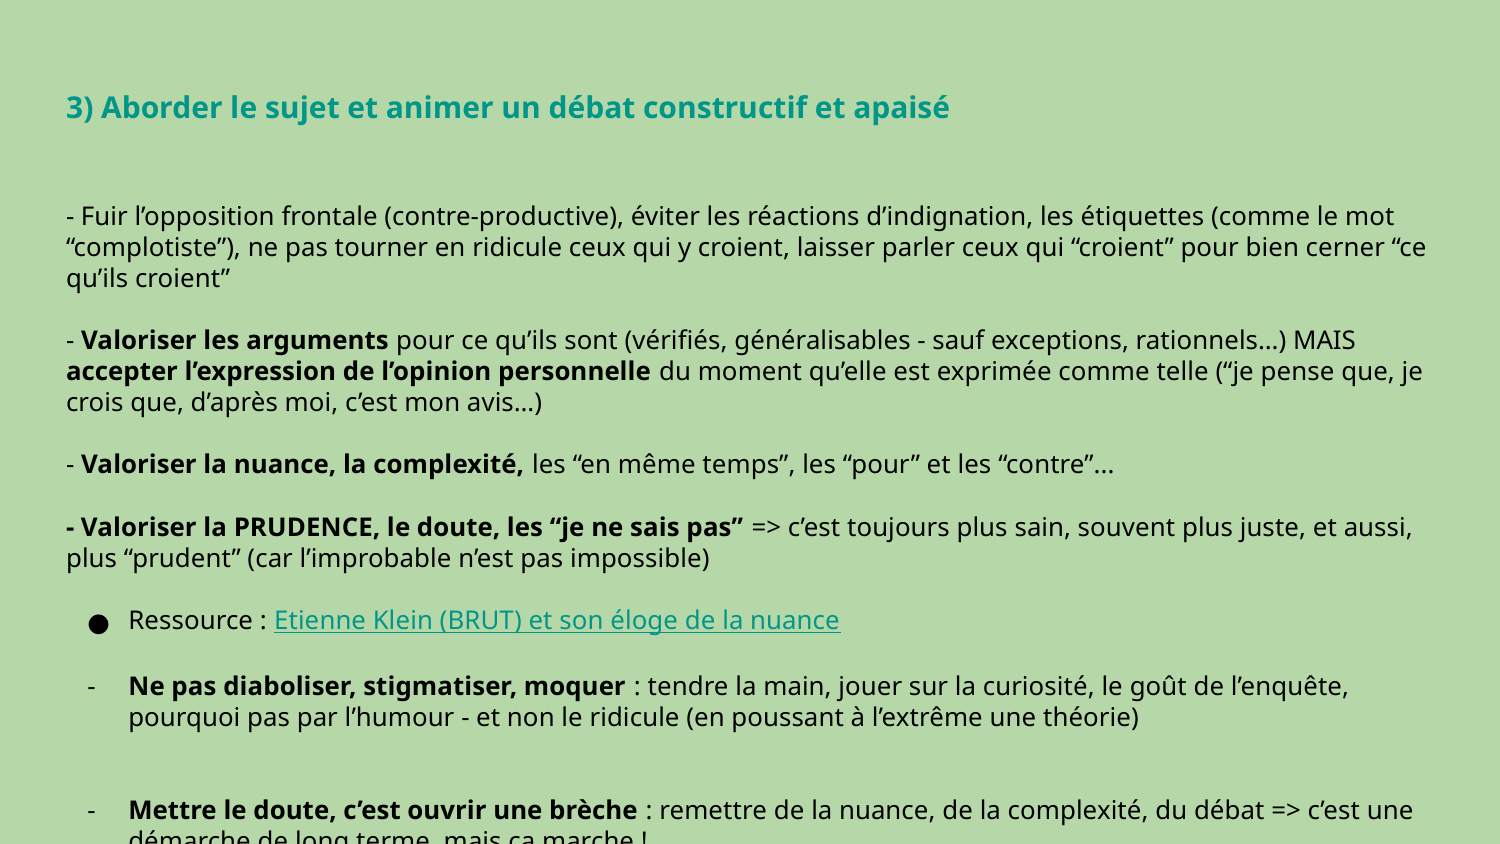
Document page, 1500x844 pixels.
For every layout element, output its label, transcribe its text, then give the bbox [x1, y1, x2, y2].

list - Fuir l’opposition frontale (contre-productive), éviter les réactions d’indignation, les étiquettes (comme le mot “complotiste”), ne pas tourner en ridicule ceux qui y croient, laisser parler ceux qui “croient” pour bien cerner “ce qu’ils croient” - Valoriser les arguments pour ce qu’ils sont (vérifiés, généralisables - sauf exceptions, rationnels…) MAIS accepter l’expression de l’opinion personnelle du moment qu’elle est exprimée comme telle (“je pense que, je crois que, d’après moi, c’est mon avis…) - Valoriser la nuance, la complexité, les “en même temps”, les “pour” et les “contre”... - Valoriser la PRUDENCE, le doute, les “je ne sais pas” => c’est toujours plus sain, souvent plus juste, et aussi, plus “prudent” (car l’improbable n’est pas impossible) Ressource : Etienne Klein (BRUT) et son éloge de la nuance Ne pas diaboliser, stigmatiser, moquer : tendre la main, jouer sur la curiosité, le goût de l’enquête, pourquoi pas par l’humour - et non le ridicule (en poussant à l’extrême une théorie) Mettre le doute, c’est ouvrir une brèche : remettre de la nuance, de la complexité, du débat => c’est une démarche de long terme, mais ça marche ! [51, 184, 1449, 844]
title 3) Aborder le sujet et animer un débat constructif et apaisé [51, 72, 1449, 176]
